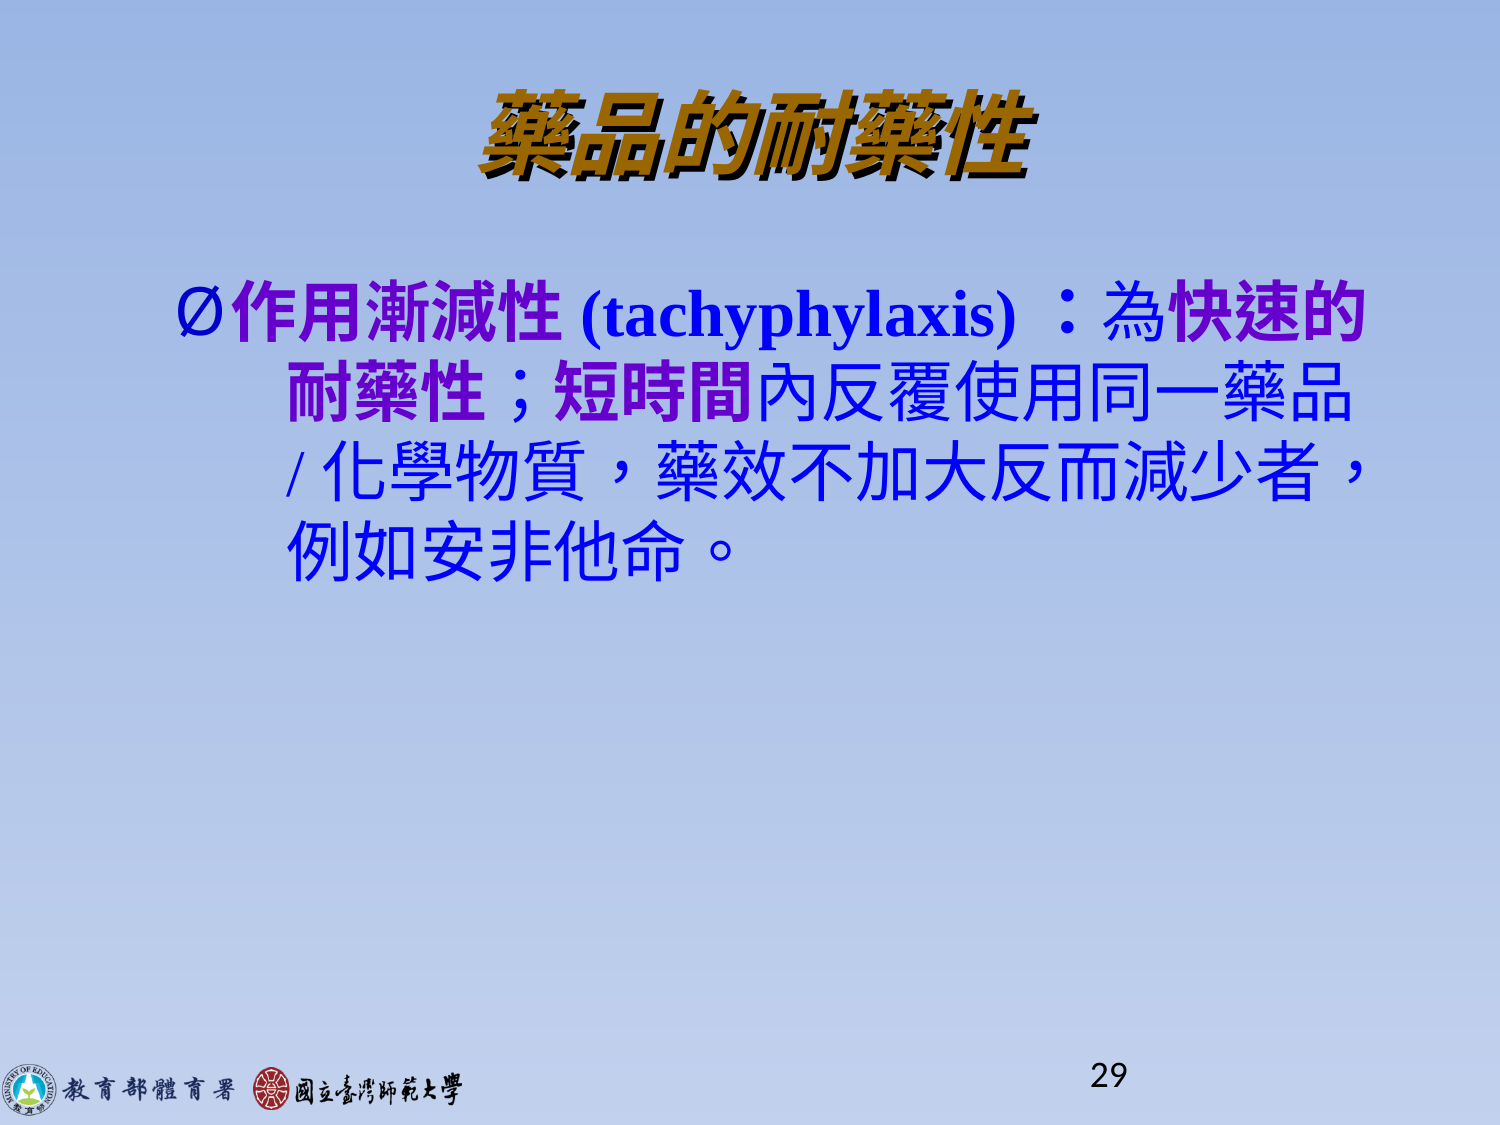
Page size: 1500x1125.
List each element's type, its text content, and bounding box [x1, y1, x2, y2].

text_box [1074, 1042, 1426, 1103]
list 作用漸減性(tachyphylaxis)：為快速的耐藥性；短時間內反覆使用同一藥品/化學物質，藥效不加大反而減少者，例如安非他命。 [159, 262, 1400, 1094]
title 藥品的耐藥性 [0, 66, 1500, 197]
